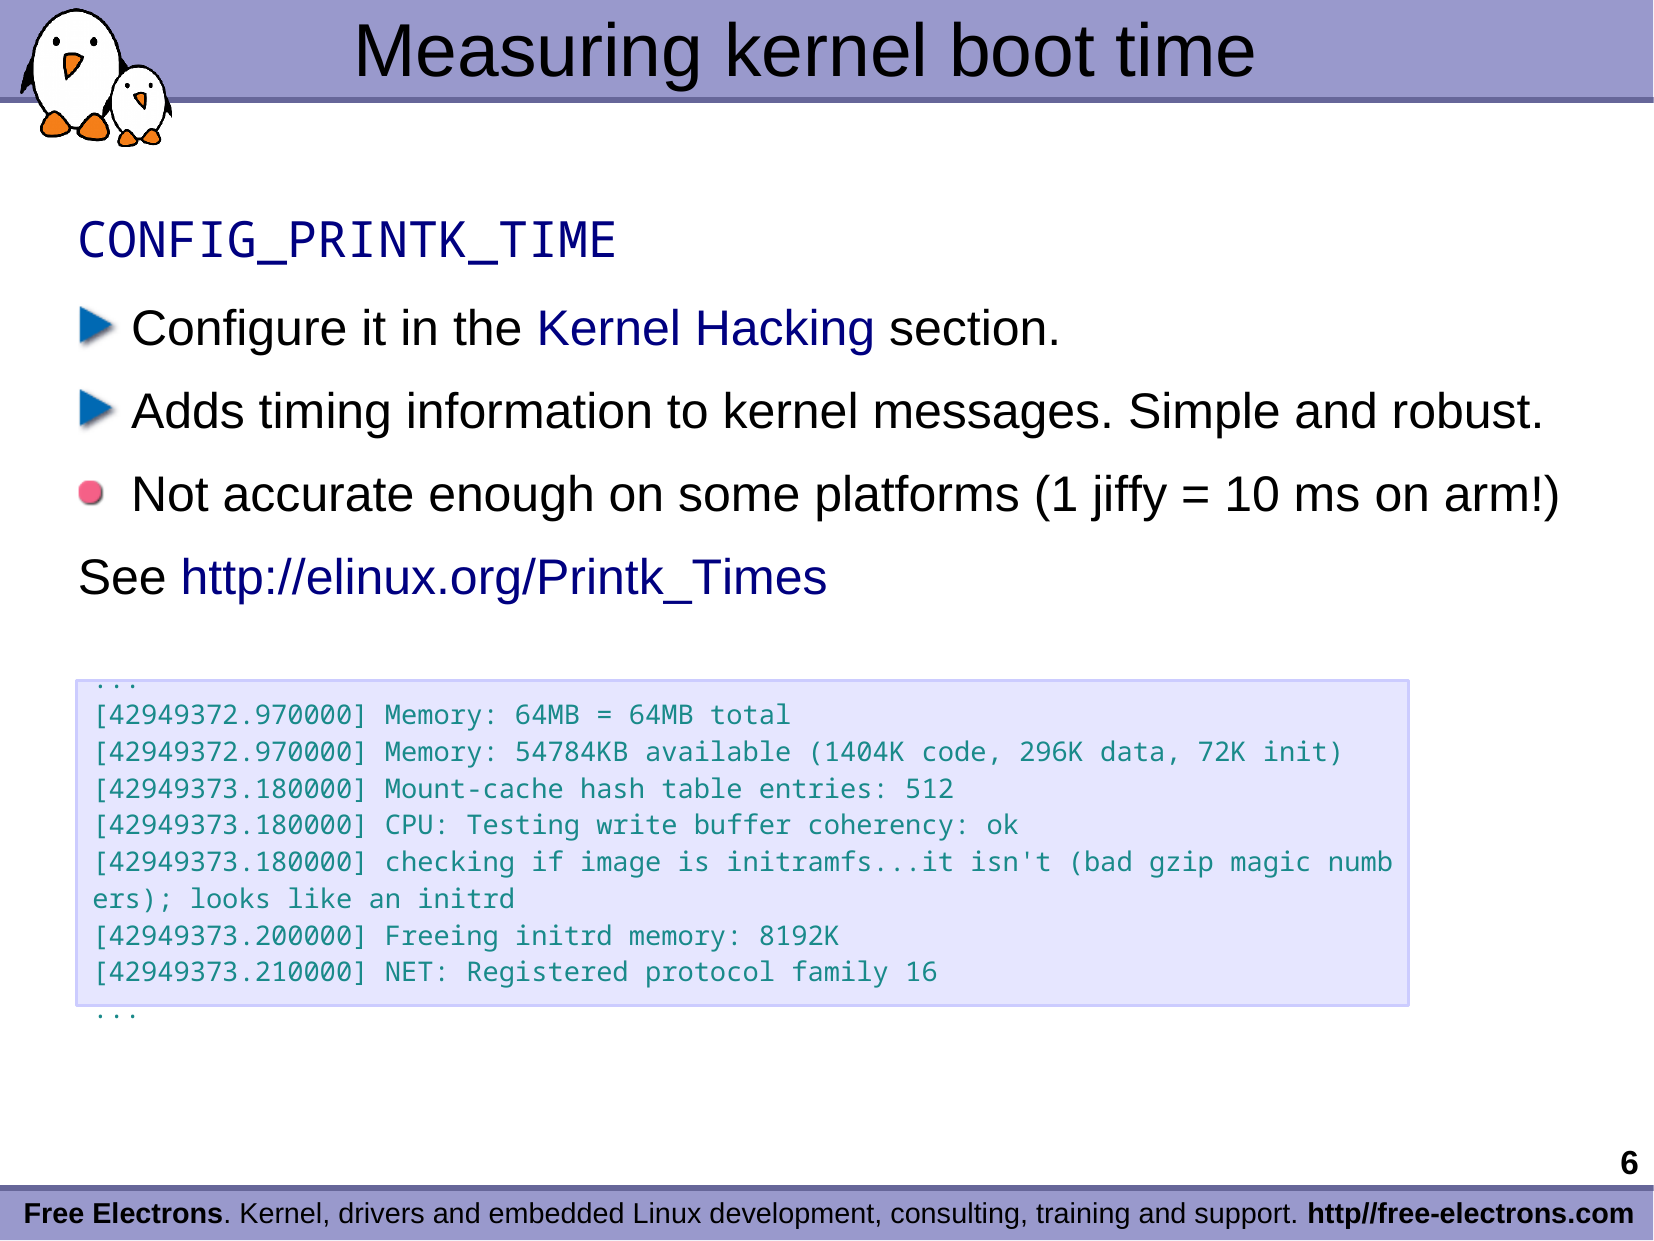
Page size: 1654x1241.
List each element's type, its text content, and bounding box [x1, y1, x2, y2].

picture [20, 8, 172, 147]
text_box ... [42949372.970000] Memory: 64MB = 64MB total [42949372.970000] Memory: 54784KB available (1404K code, 296K data, 72K init) [42949373.180000] Mount-cache hash table entries: 512 [42949373.180000] CPU: Testing write buffer coherency: ok [42949373.180000] checking if image is initramfs...it isn't (bad gzip magic numb ers); looks like an initrd [42949373.200000] Freeing initrd memory: 8192K [42949373.210000] NET: Registered protocol family 16 ... [76, 680, 1409, 1006]
list CONFIG_PRINTK_TIME Configure it in the Kernel Hacking section. Adds timing information to kernel messages. Simple and robust. Not accurate enough on some platforms (1 jiffy = 10 ms on arm!) See http://elinux.org/Printk_Times [60, 204, 1567, 1023]
title Measuring kernel boot time [60, 0, 1551, 100]
